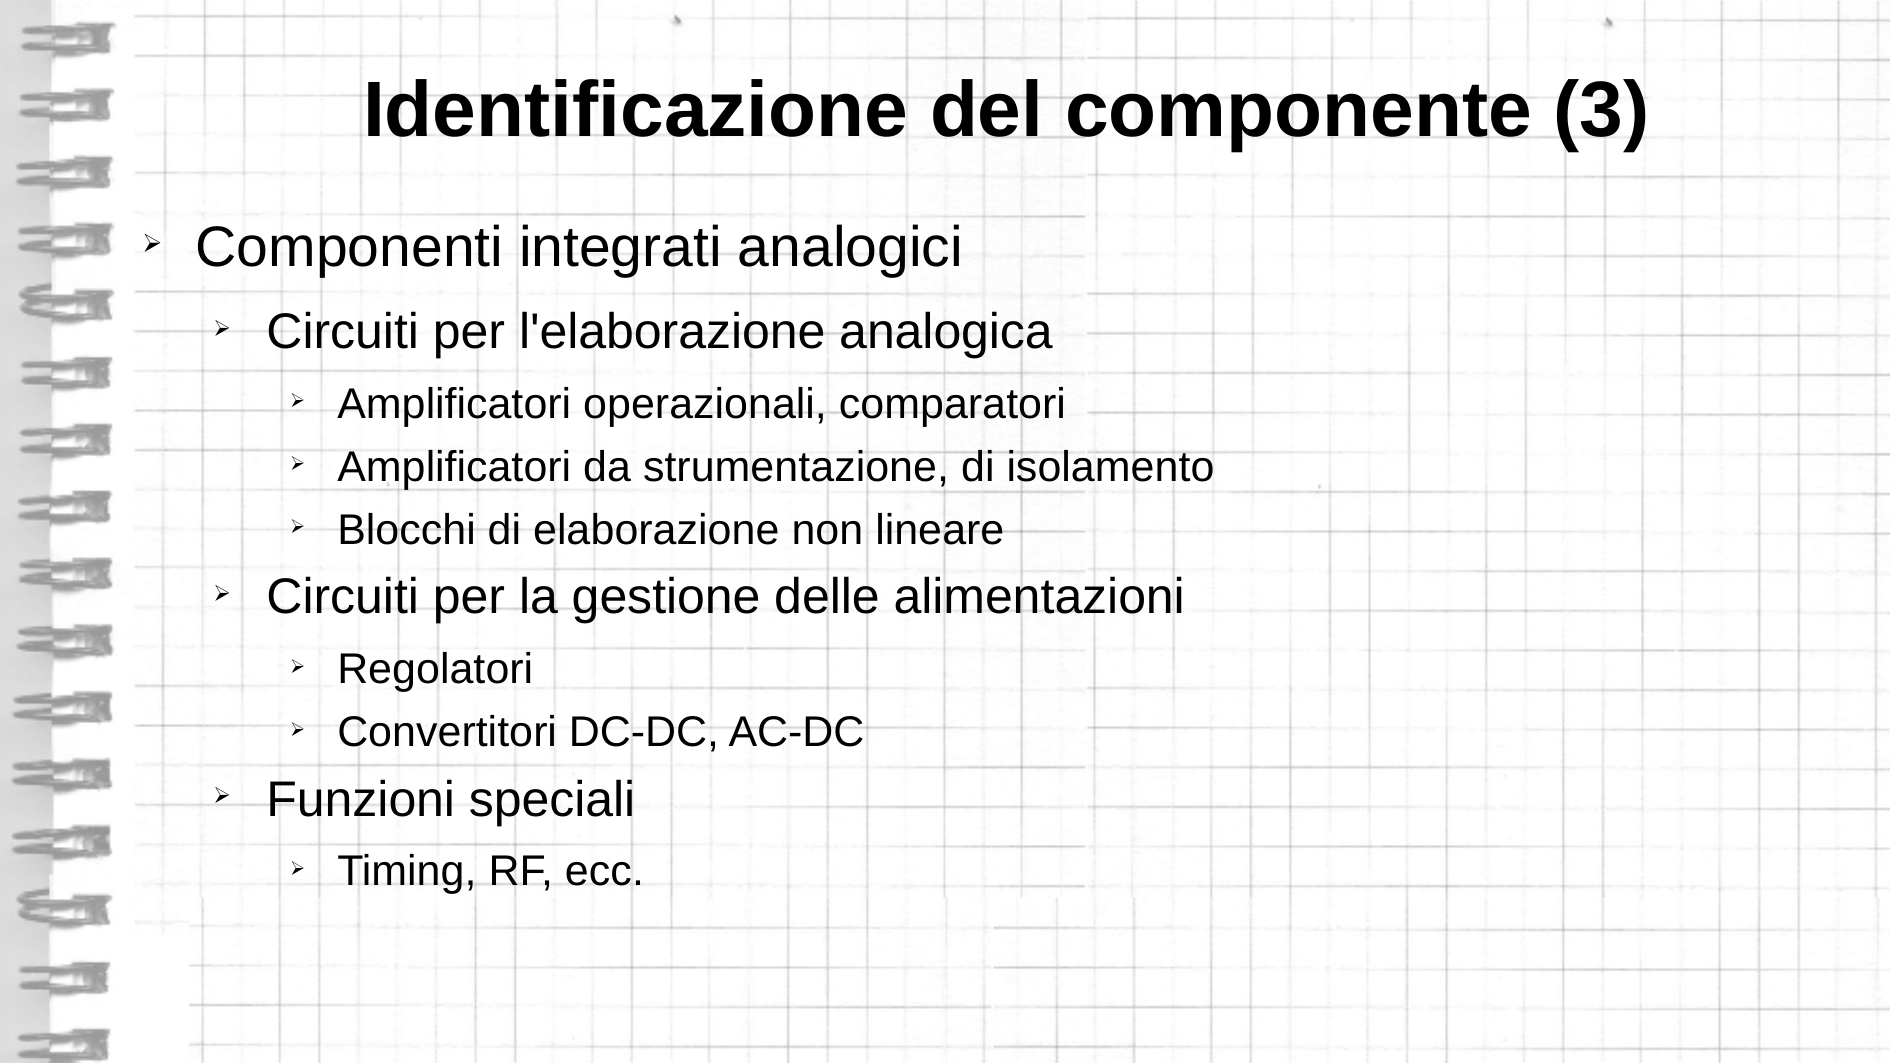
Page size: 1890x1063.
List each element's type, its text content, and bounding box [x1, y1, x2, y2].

picture [0, 0, 1890, 1063]
title Identificazione del componente (3) [124, 20, 1890, 198]
list Componenti integrati analogici Circuiti per l'elaborazione analogica Amplificatori operazionali, comparatori Amplificatori da strumentazione, di isolamento Blocchi di elaborazione non lineare Circuiti per la gestione delle alimentazioni Regolatori Convertitori DC-DC, AC-DC Funzioni speciali Timing, RF, ecc. [124, 214, 1890, 895]
